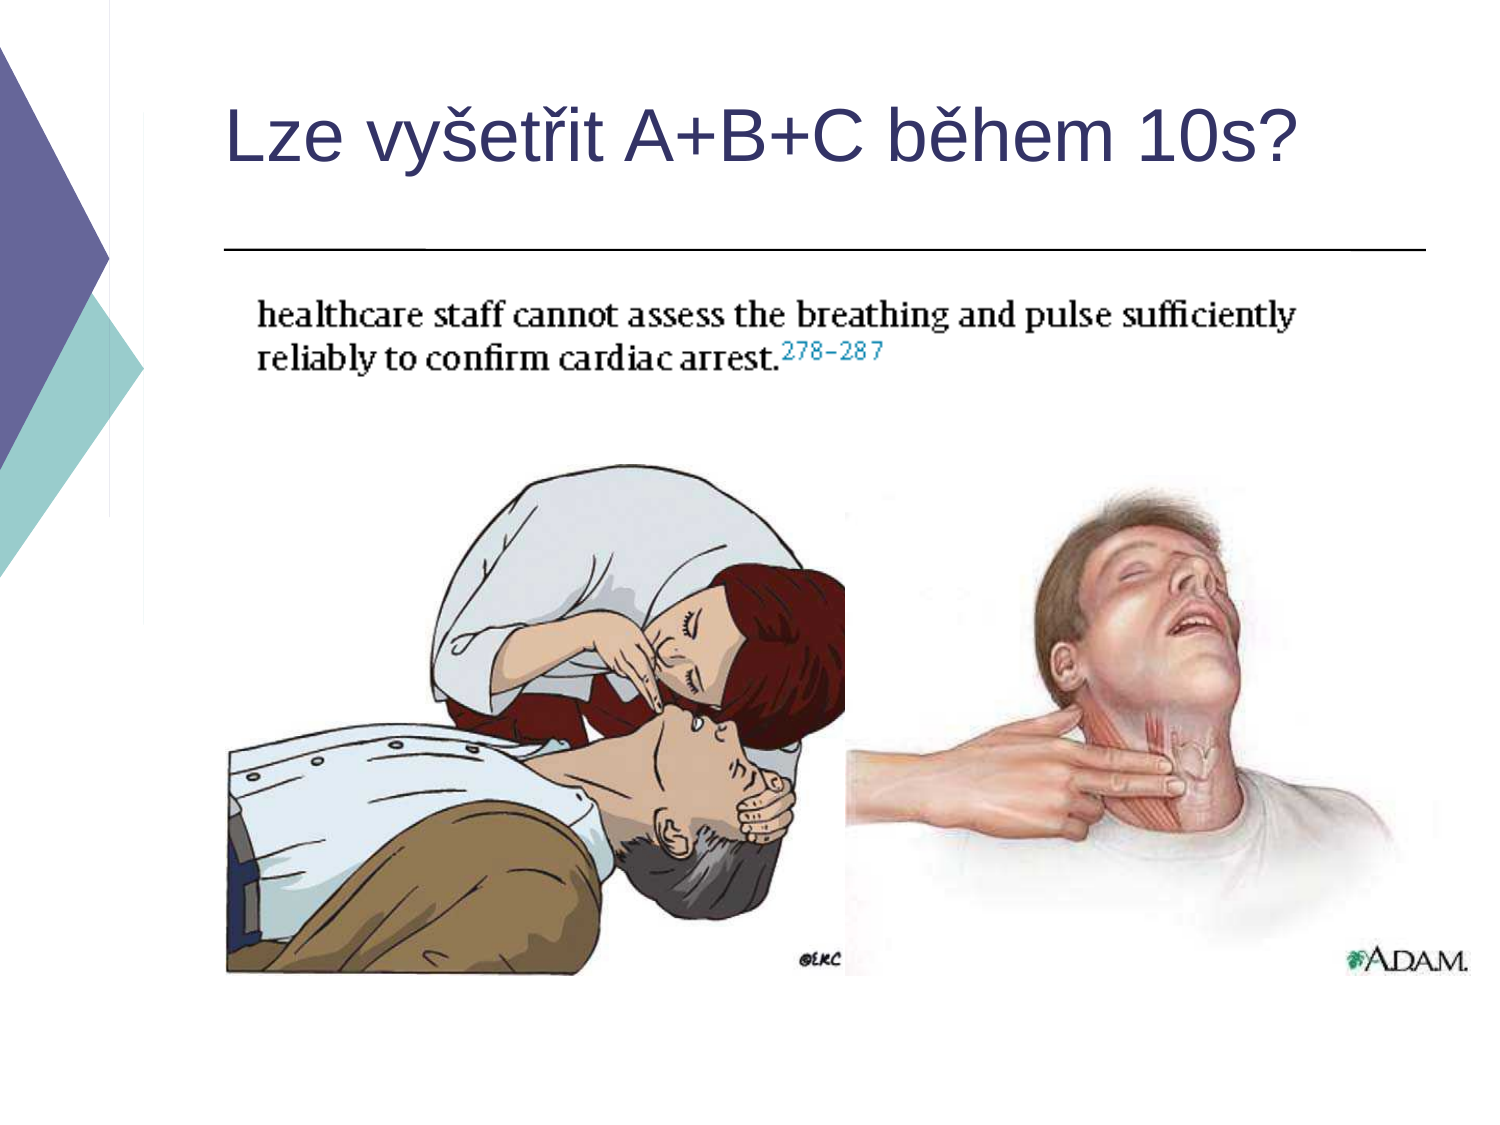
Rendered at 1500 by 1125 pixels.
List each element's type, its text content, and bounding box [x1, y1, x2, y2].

picture [242, 284, 1307, 381]
title Lze vyšetřit A+B+C během 10s? [224, 41, 1423, 236]
picture [225, 464, 1471, 976]
